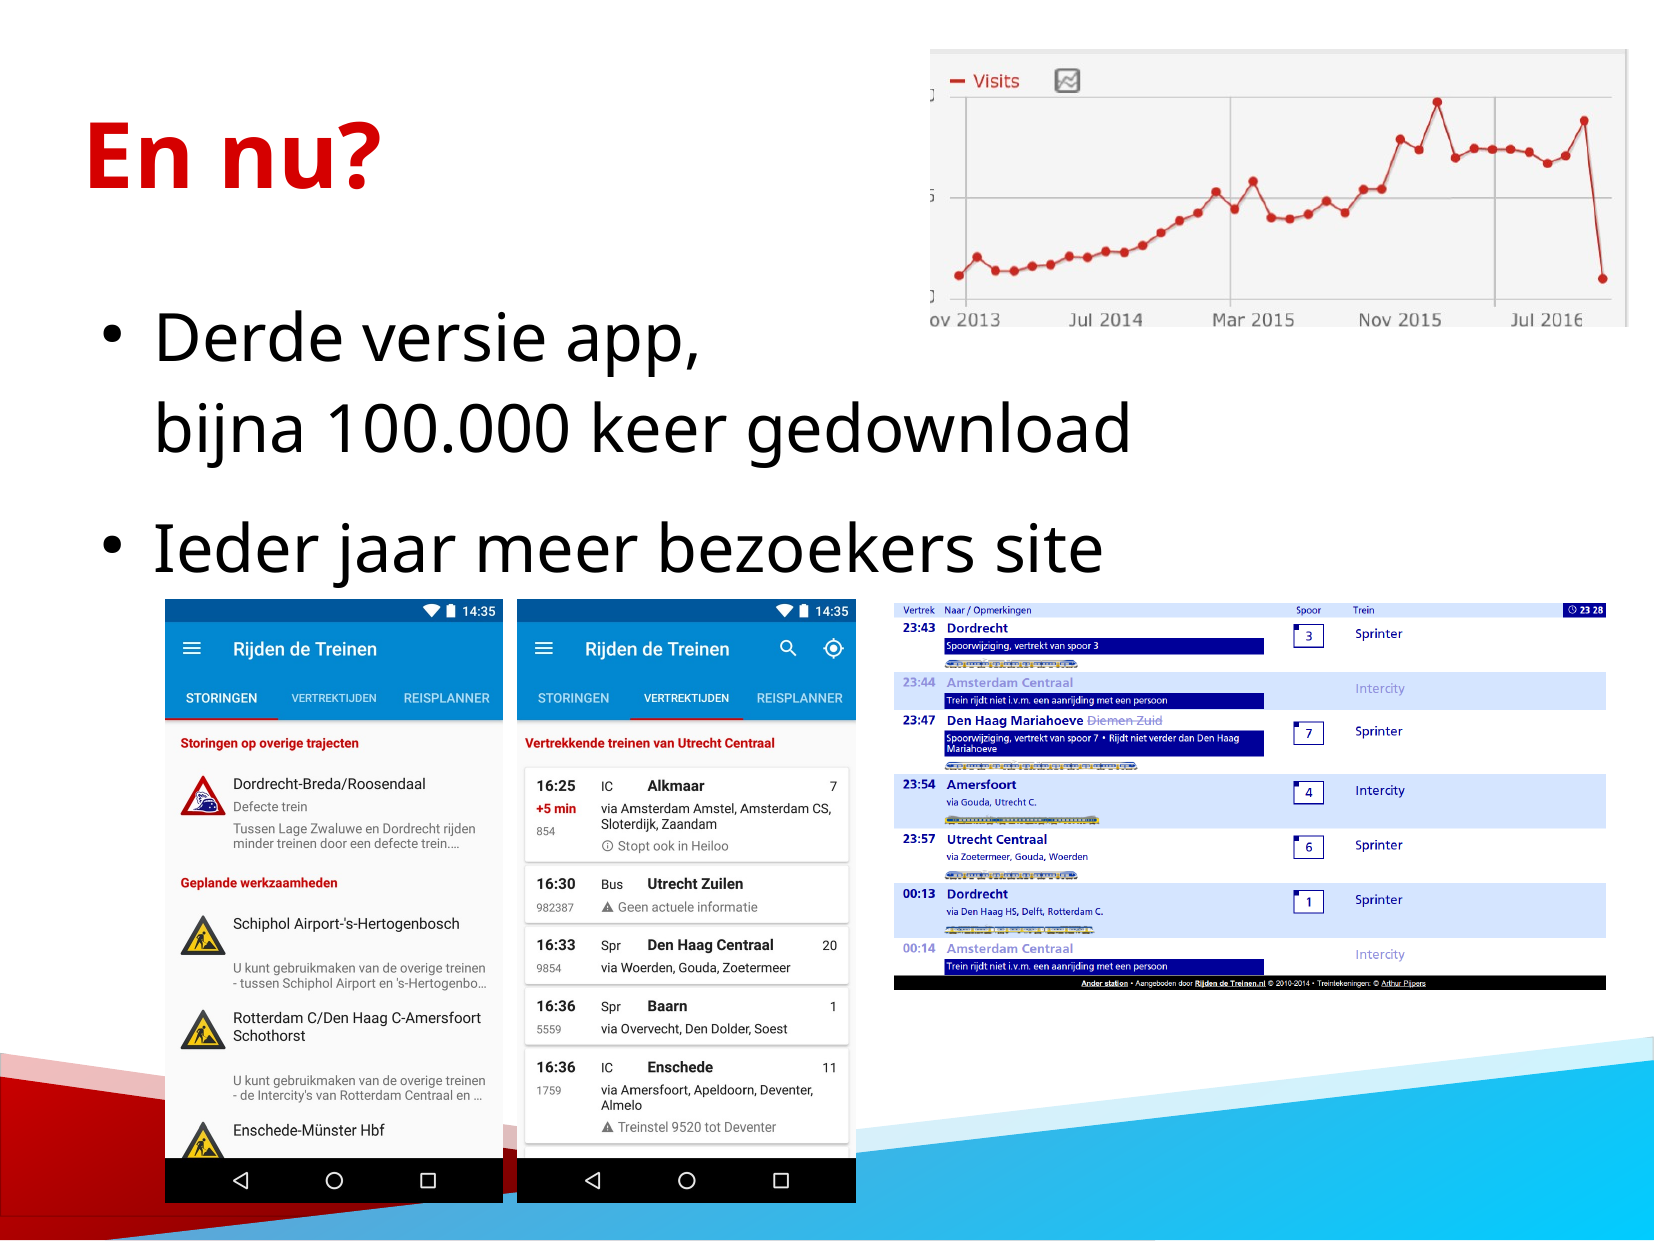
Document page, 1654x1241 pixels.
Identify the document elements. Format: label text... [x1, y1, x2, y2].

title En nu? [82, 49, 930, 257]
picture [165, 716, 503, 1203]
picture [165, 599, 503, 718]
picture [517, 599, 856, 718]
list Derde versie app, bijna 100.000 keer gedownload Ieder jaar meer bezoekers site [82, 290, 1571, 1054]
picture [517, 718, 856, 1203]
picture [930, 49, 1629, 327]
picture [894, 603, 1606, 991]
